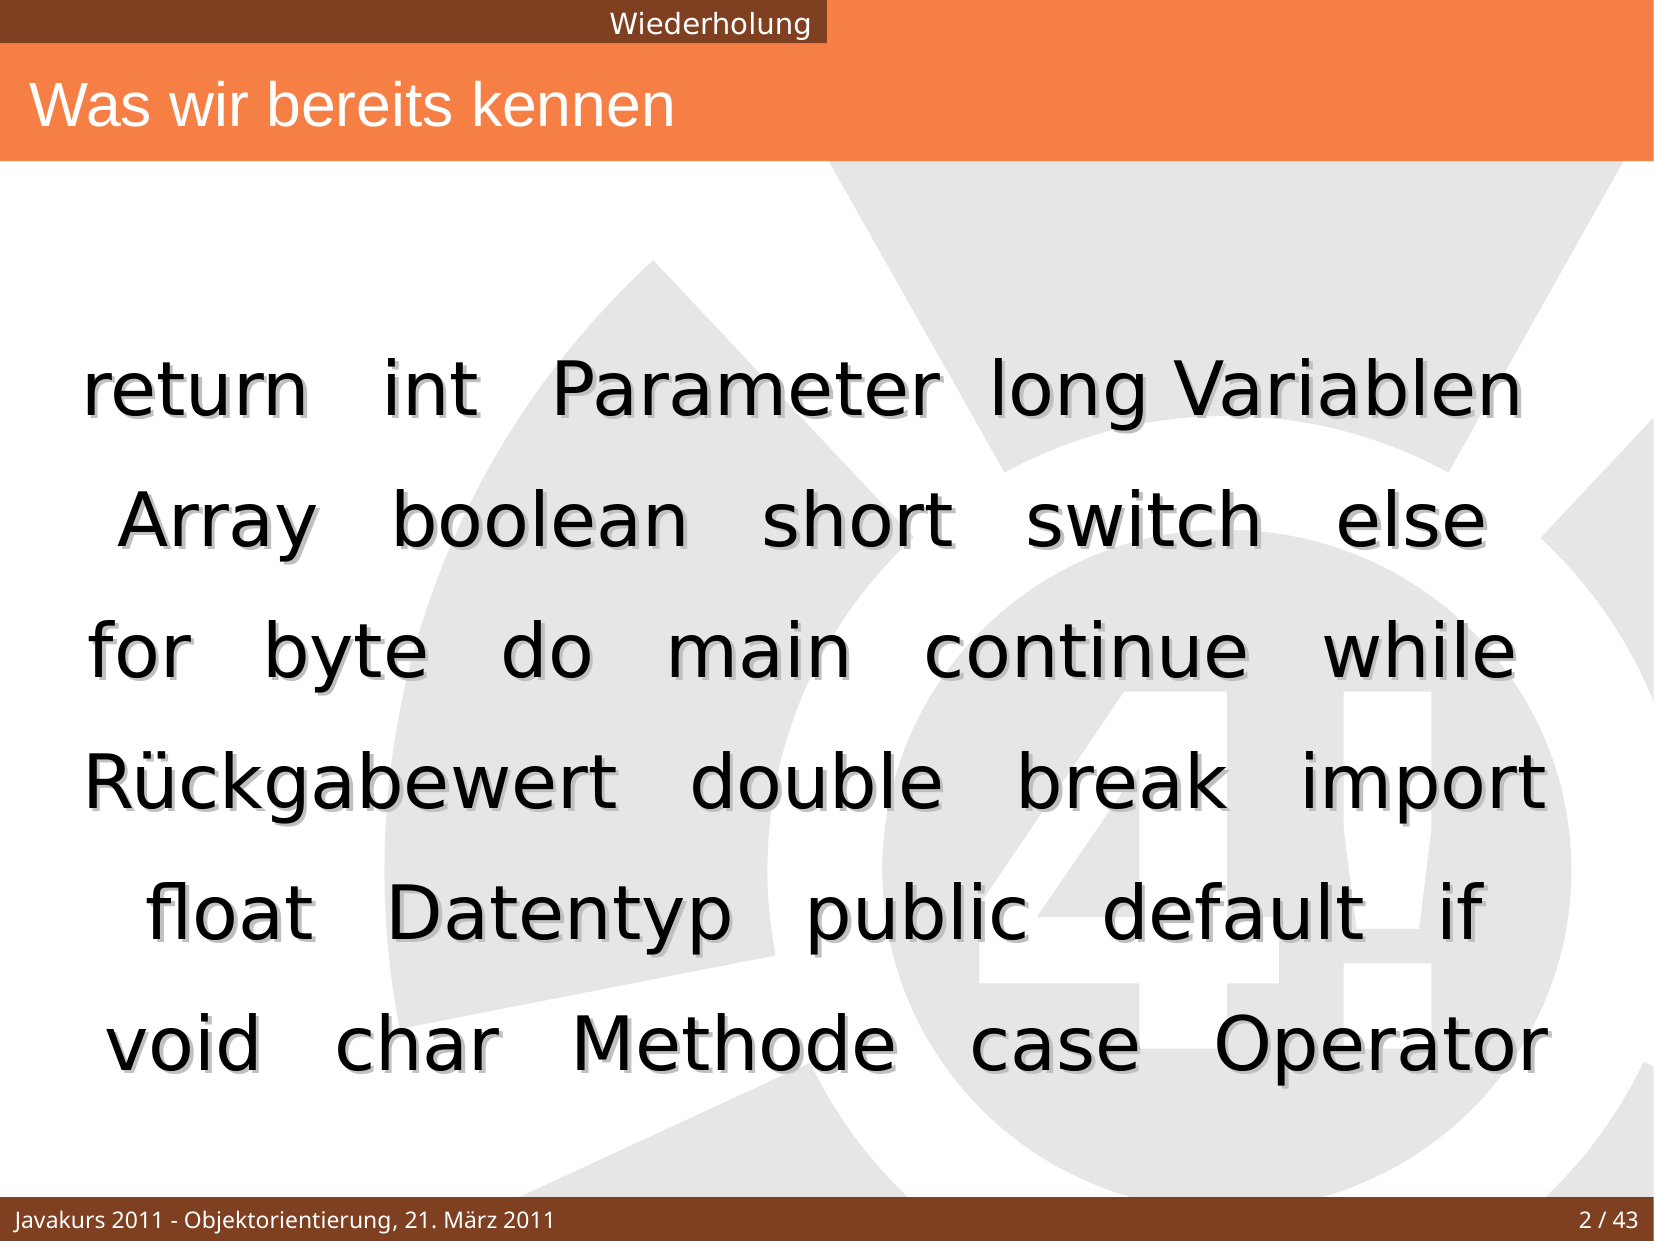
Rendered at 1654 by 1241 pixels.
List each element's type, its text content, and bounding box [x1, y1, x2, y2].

text_box return int Parameter long Variablen Array boolean short switch else for byte do main continue while Rückgabewert double break import float Datentyp public default if void char Methode case Operator [62, 294, 1591, 1052]
title Was wir bereits kennen [29, 67, 1595, 143]
text_box Wiederholung [29, 0, 827, 50]
